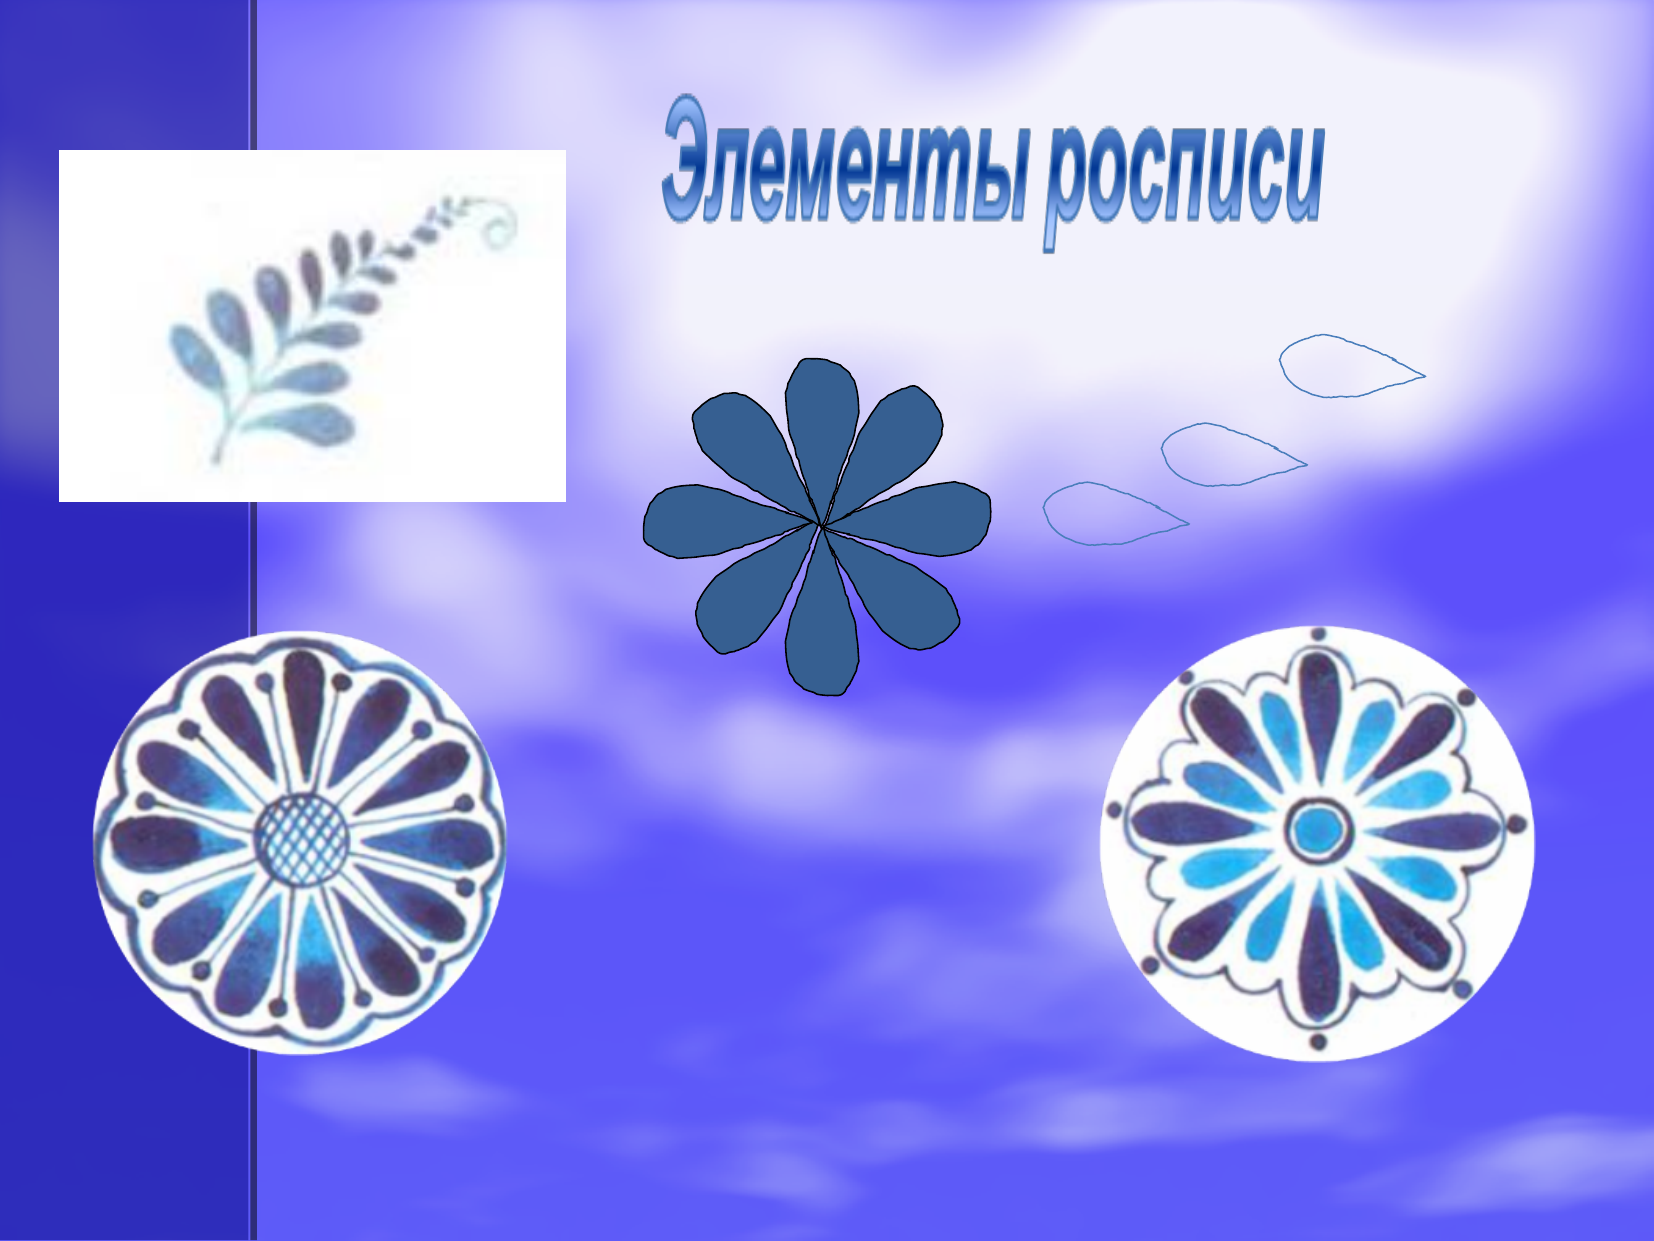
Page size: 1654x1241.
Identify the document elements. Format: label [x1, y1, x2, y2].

picture [92, 630, 508, 1056]
picture [1099, 625, 1536, 1063]
picture [617, 5, 1365, 279]
chart [531, 324, 1506, 698]
picture [59, 150, 566, 502]
